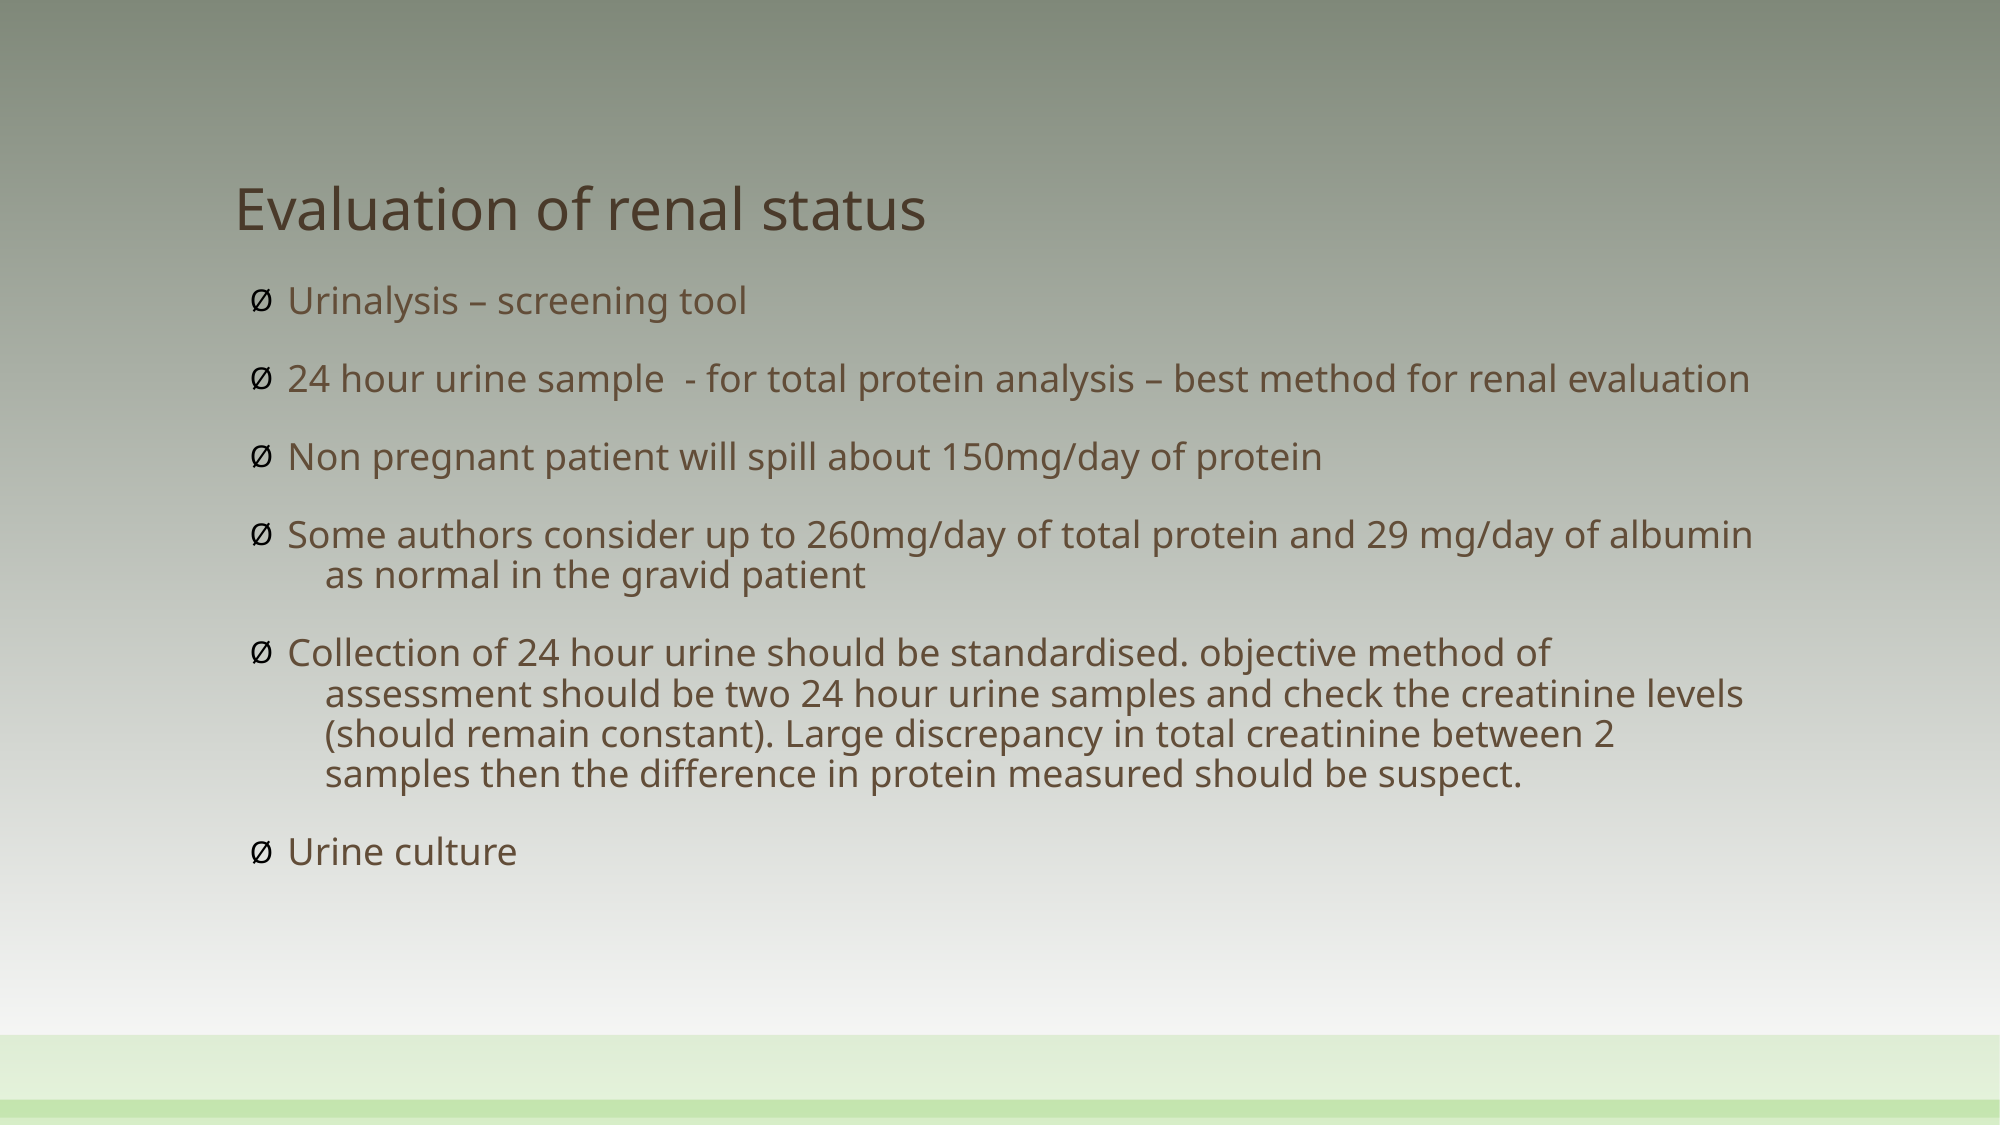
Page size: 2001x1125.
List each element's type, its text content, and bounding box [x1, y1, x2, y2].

title Evaluation of renal status [219, 71, 1780, 251]
list Urinalysis – screening tool 24 hour urine sample - for total protein analysis – best method for renal evaluation Non pregnant patient will spill about 150mg/day of protein Some authors consider up to 260mg/day of total protein and 29 mg/day of albumin as normal in the gravid patient Collection of 24 hour urine should be standardised. objective method of assessment should be two 24 hour urine samples and check the creatinine levels (should remain constant). Large discrepancy in total creatinine between 2 samples then the difference in protein measured should be suspect. Urine culture [219, 274, 1780, 987]
